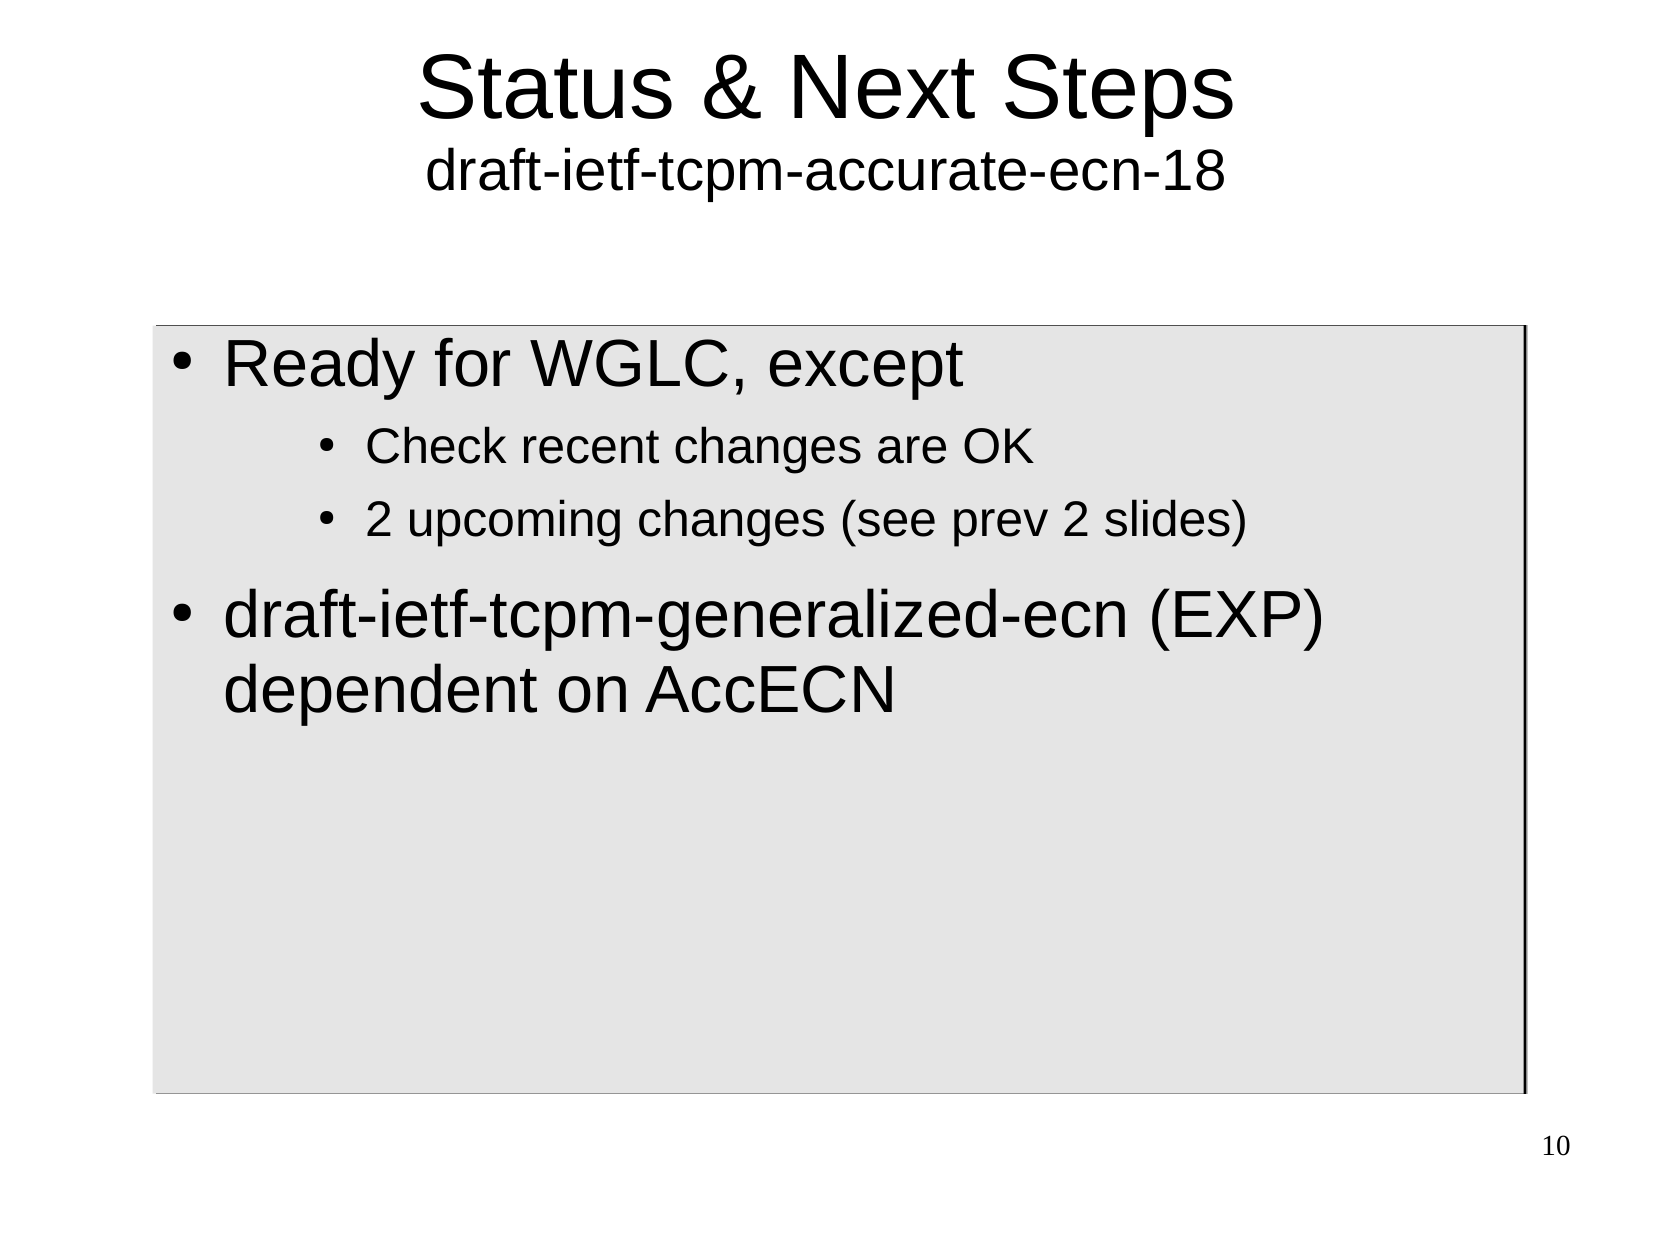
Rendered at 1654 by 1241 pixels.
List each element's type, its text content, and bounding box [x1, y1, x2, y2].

title Status & Next Steps draft-ietf-tcpm-accurate-ecn-18 [82, 35, 1571, 203]
list Ready for WGLC, except Check recent changes are OK 2 upcoming changes (see prev 2 slides) draft-ietf-tcpm-generalized-ecn (EXP) dependent on AccECN [152, 325, 1524, 1094]
